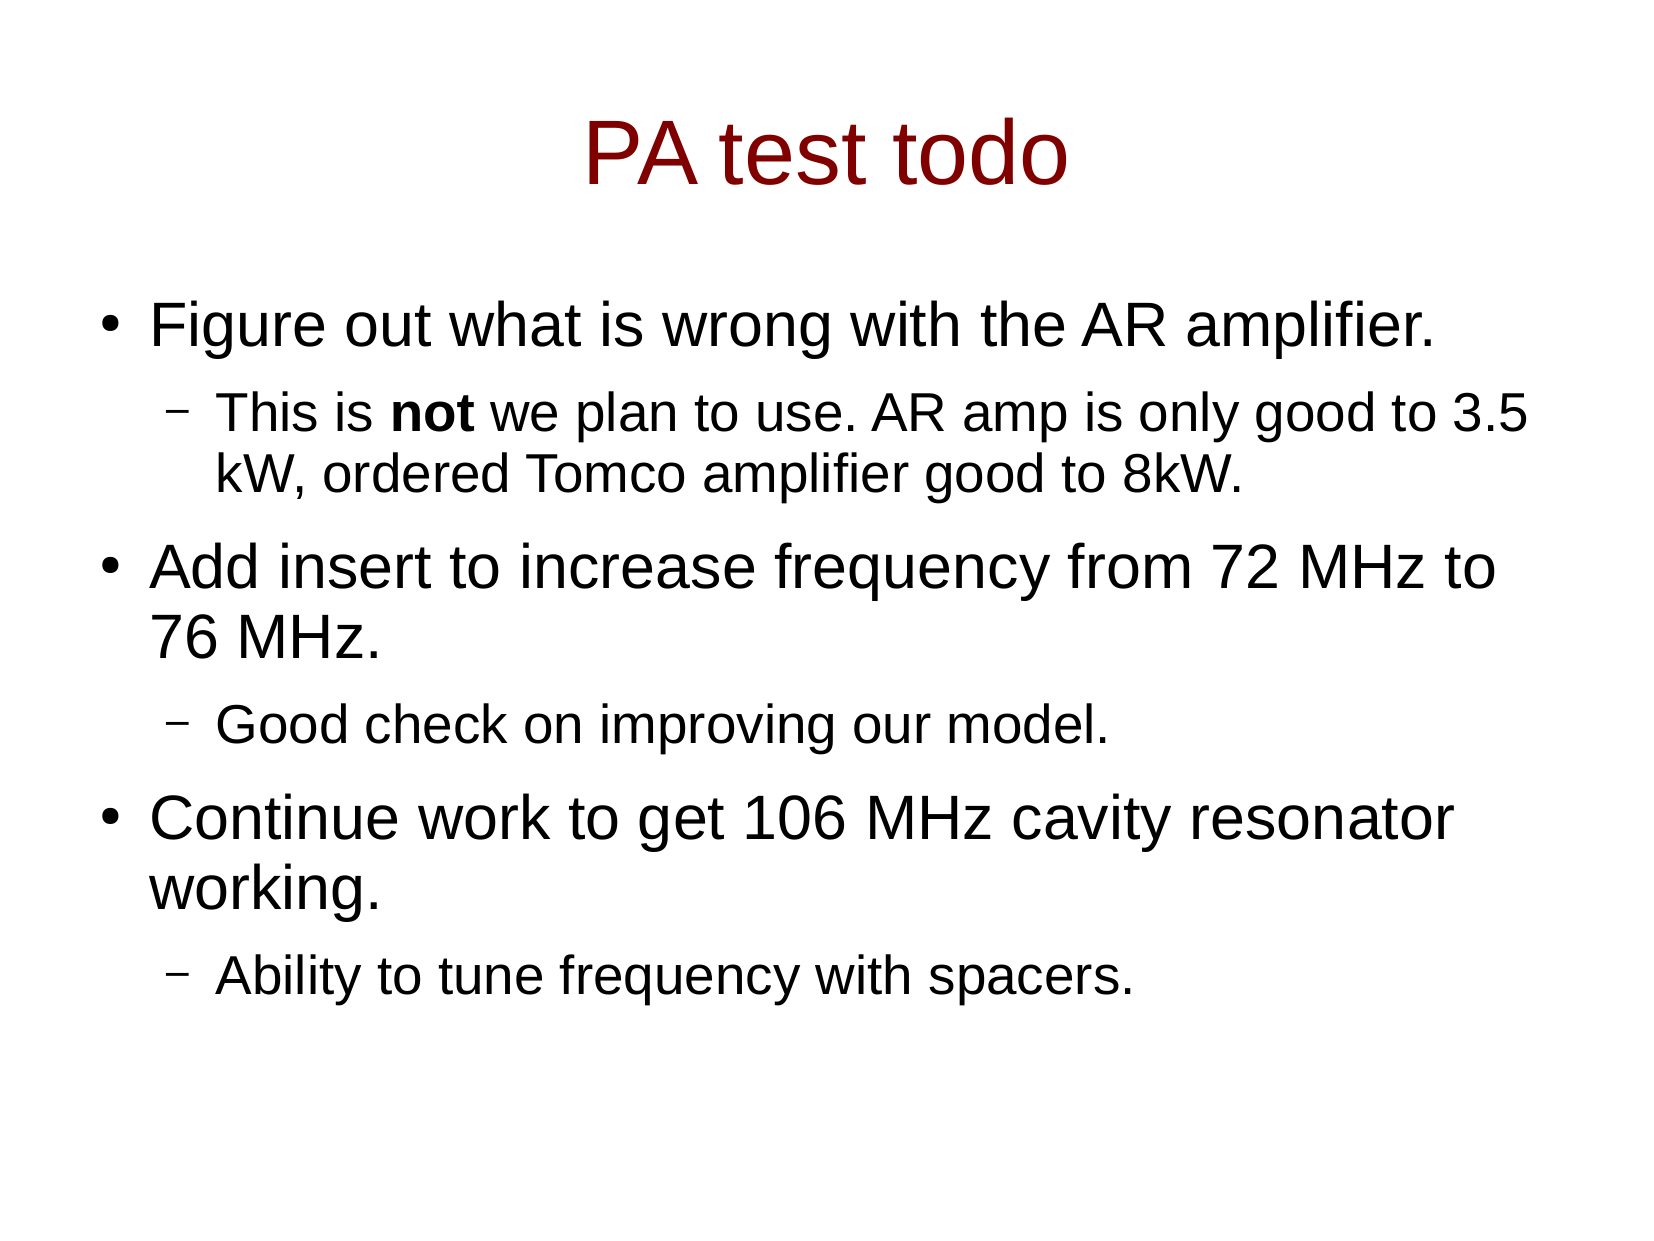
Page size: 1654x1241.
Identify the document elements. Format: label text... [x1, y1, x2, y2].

list Figure out what is wrong with the AR amplifier. This is not we plan to use. AR amp is only good to 3.5 kW, ordered Tomco amplifier good to 8kW. Add insert to increase frequency from 72 MHz to 76 MHz. Good check on improving our model. Continue work to get 106 MHz cavity resonator working. Ability to tune frequency with spacers. [82, 290, 1571, 1010]
title PA test todo [82, 49, 1571, 257]
